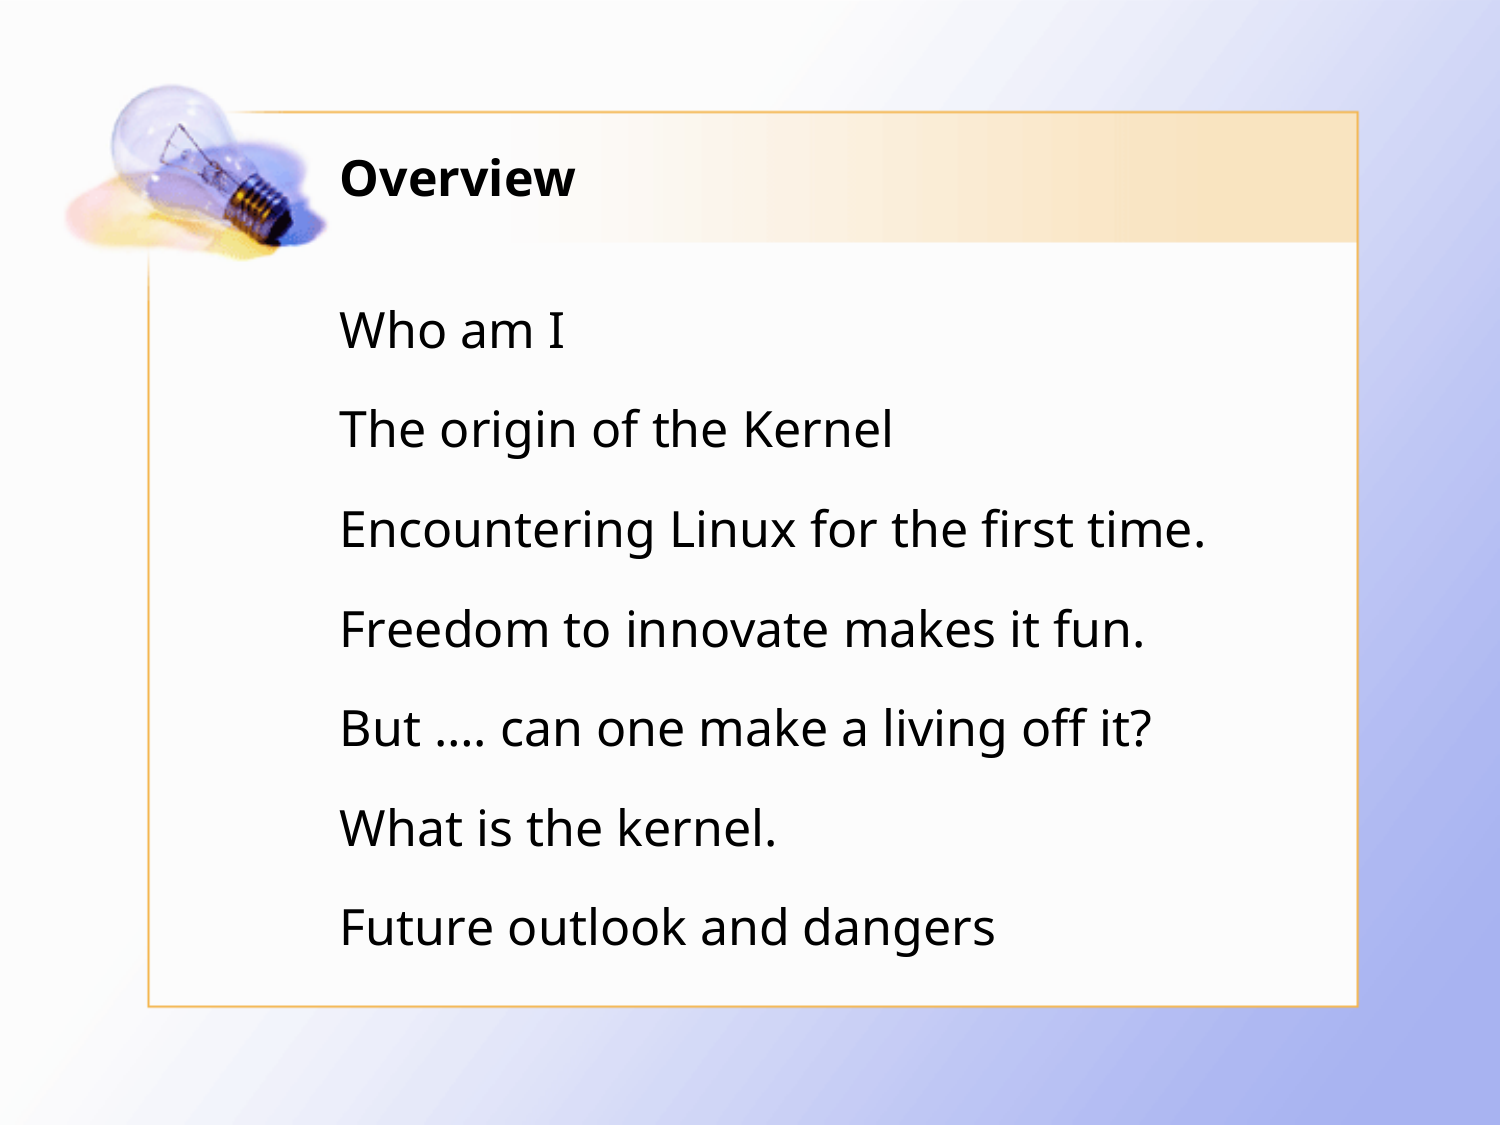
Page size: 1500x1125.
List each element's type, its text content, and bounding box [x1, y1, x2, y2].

list Who am I The origin of the Kernel Encountering Linux for the first time. Freedom to innovate makes it fun. But …. can one make a living off it? What is the kernel. Future outlook and dangers [324, 287, 1275, 925]
title Overview [324, 134, 1275, 222]
picture [0, 0, 1500, 1125]
